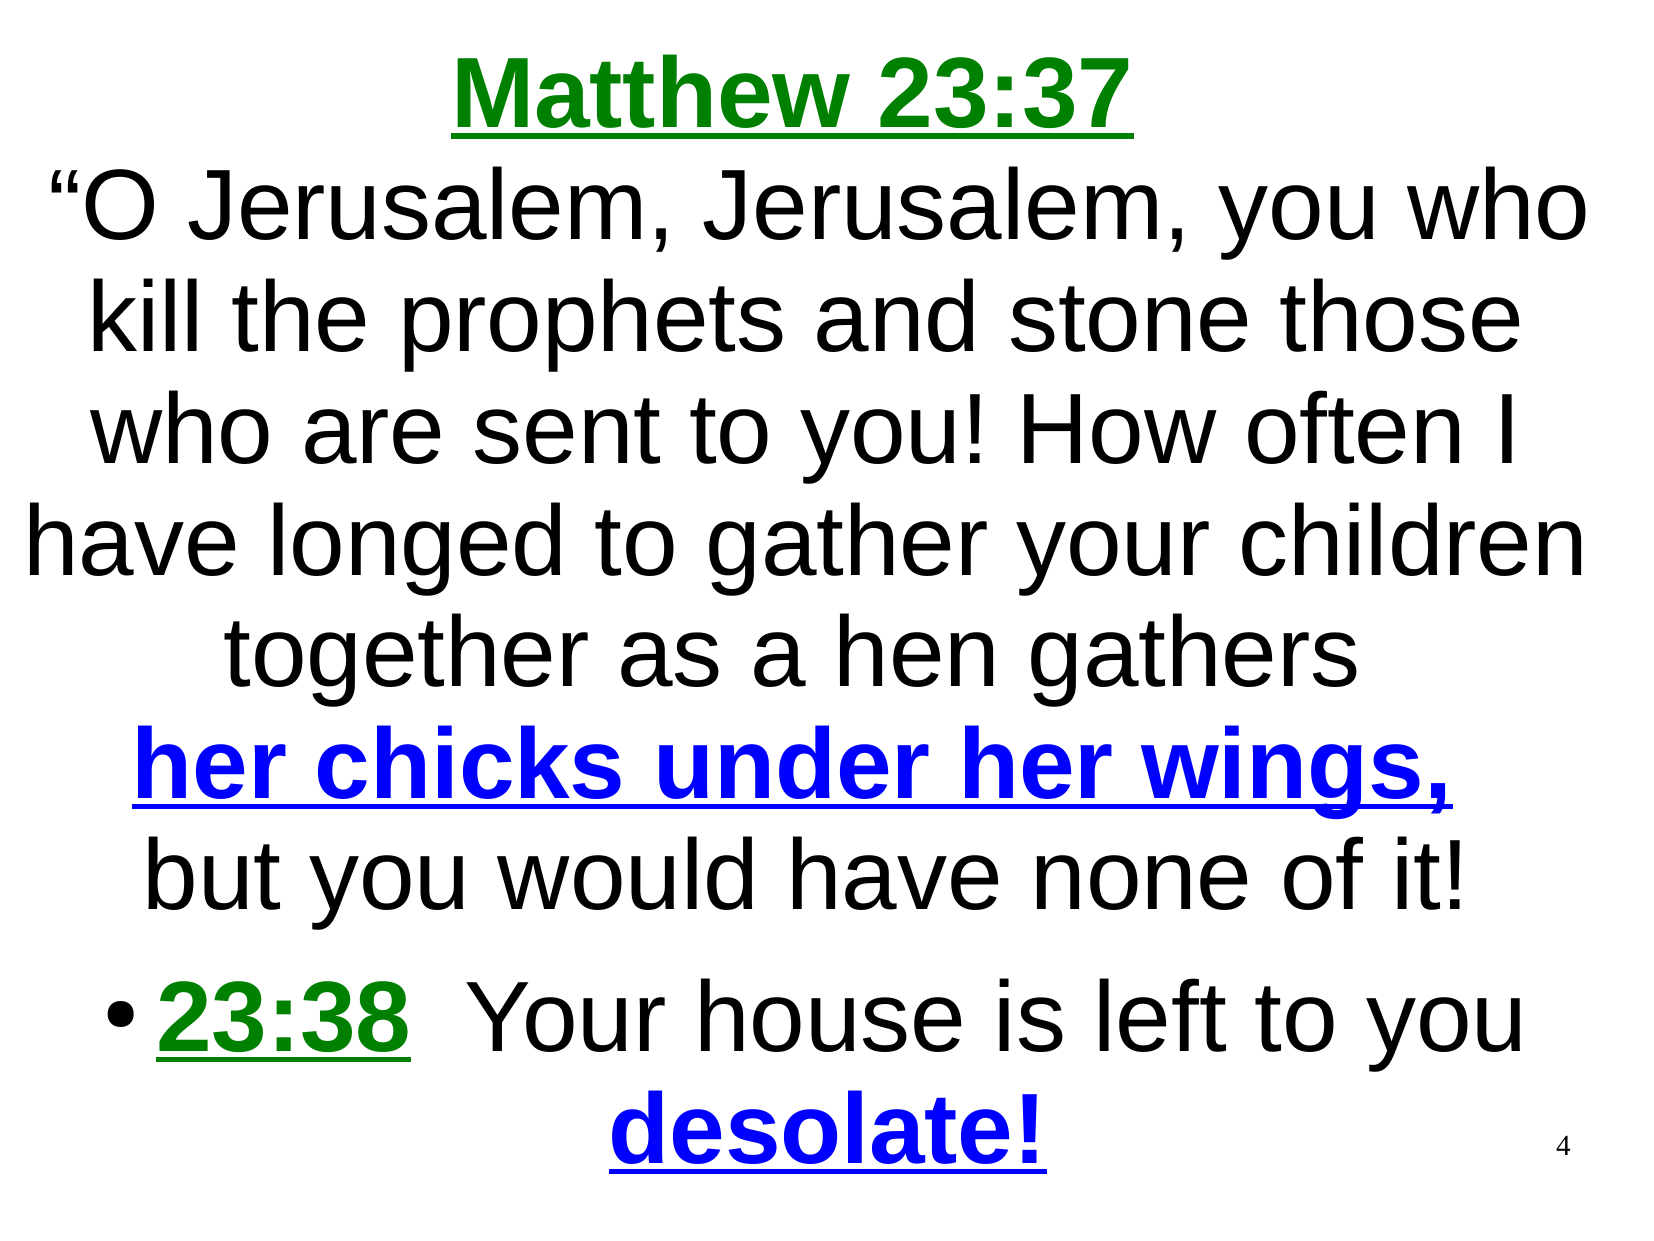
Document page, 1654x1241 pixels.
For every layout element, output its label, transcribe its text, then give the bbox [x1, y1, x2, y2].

list Matthew 23:37 “O Jerusalem, Jerusalem, you who kill the prophets and stone those who are sent to you! How often I have longed to gather your children together as a hen gathers her chicks under her wings, but you would have none of it! 23:38 Your house is left to you desolate! [0, 37, 1613, 1201]
